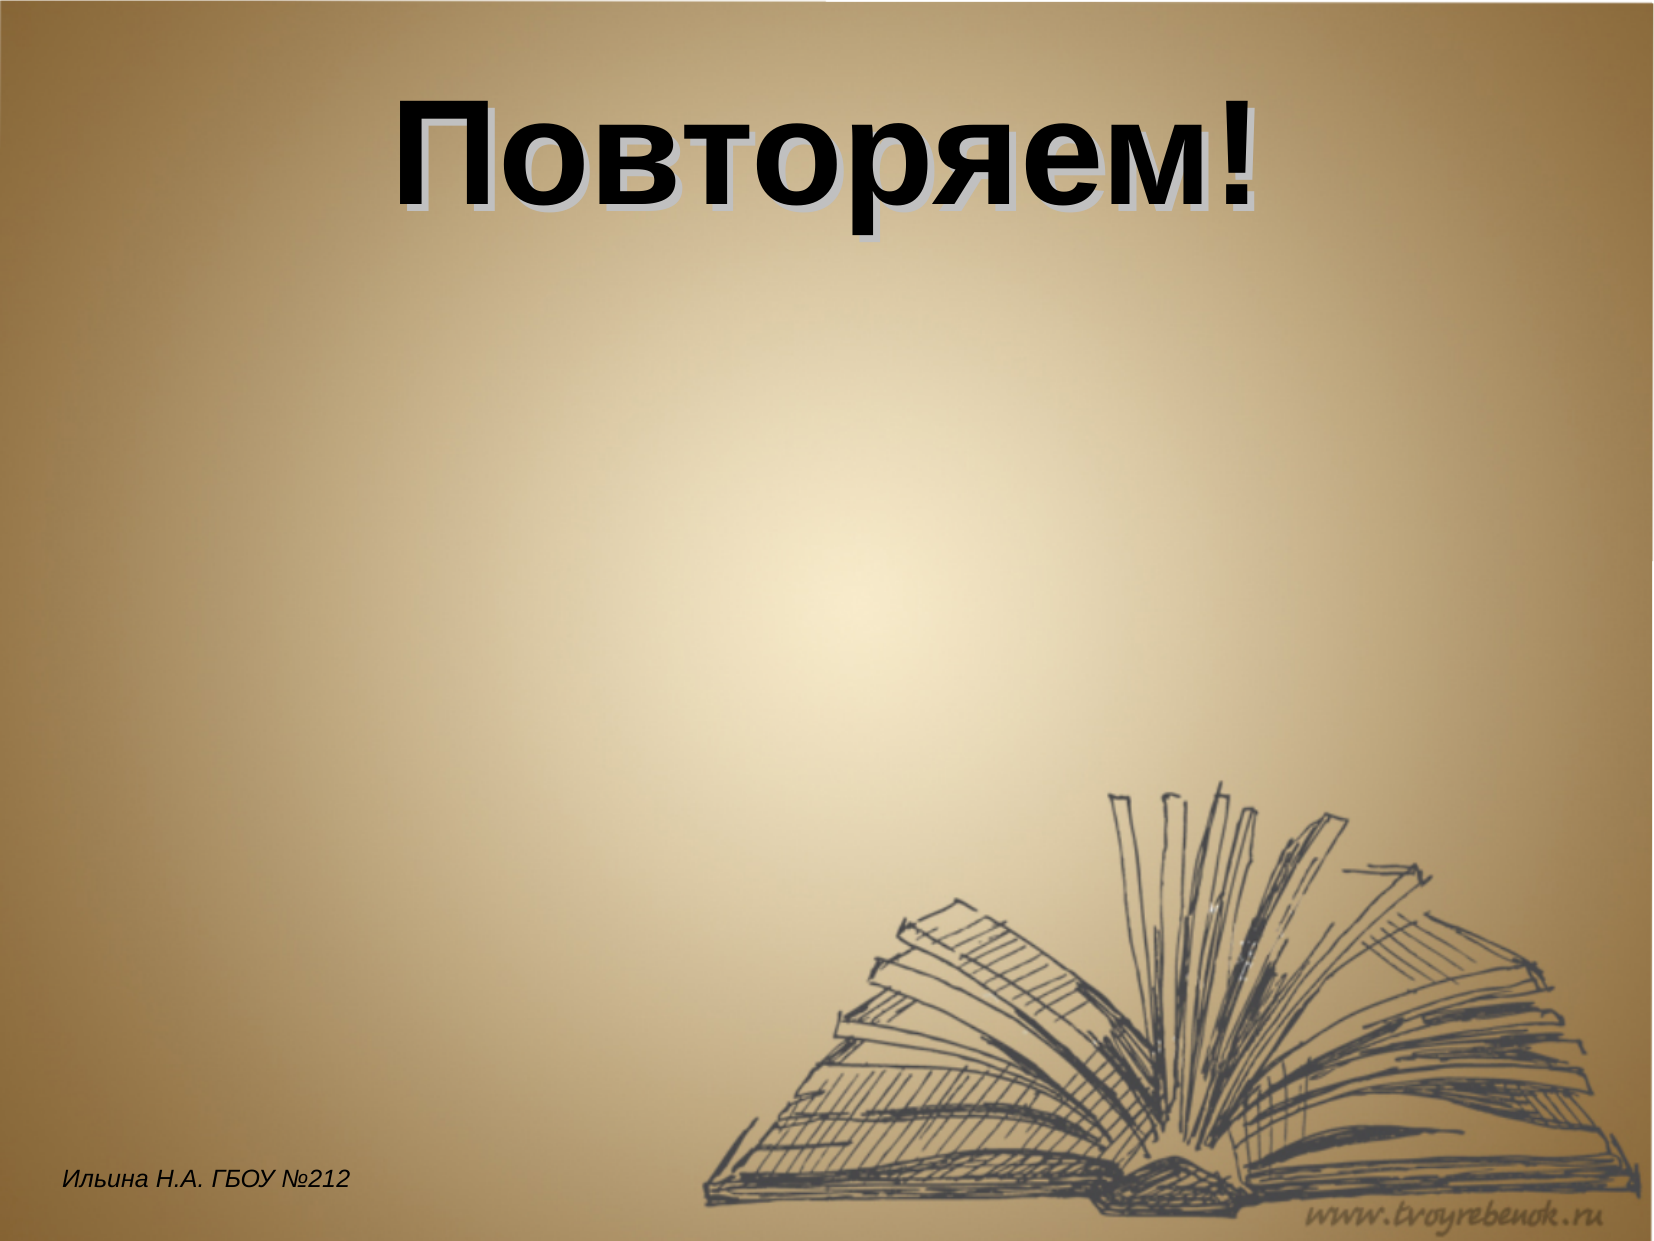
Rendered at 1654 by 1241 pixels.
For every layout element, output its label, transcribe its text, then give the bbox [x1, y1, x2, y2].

title Повторяем! [82, 49, 1571, 257]
text_box Ильина Н.А. ГБОУ №212 [47, 1157, 626, 1201]
picture [0, 0, 1654, 1241]
